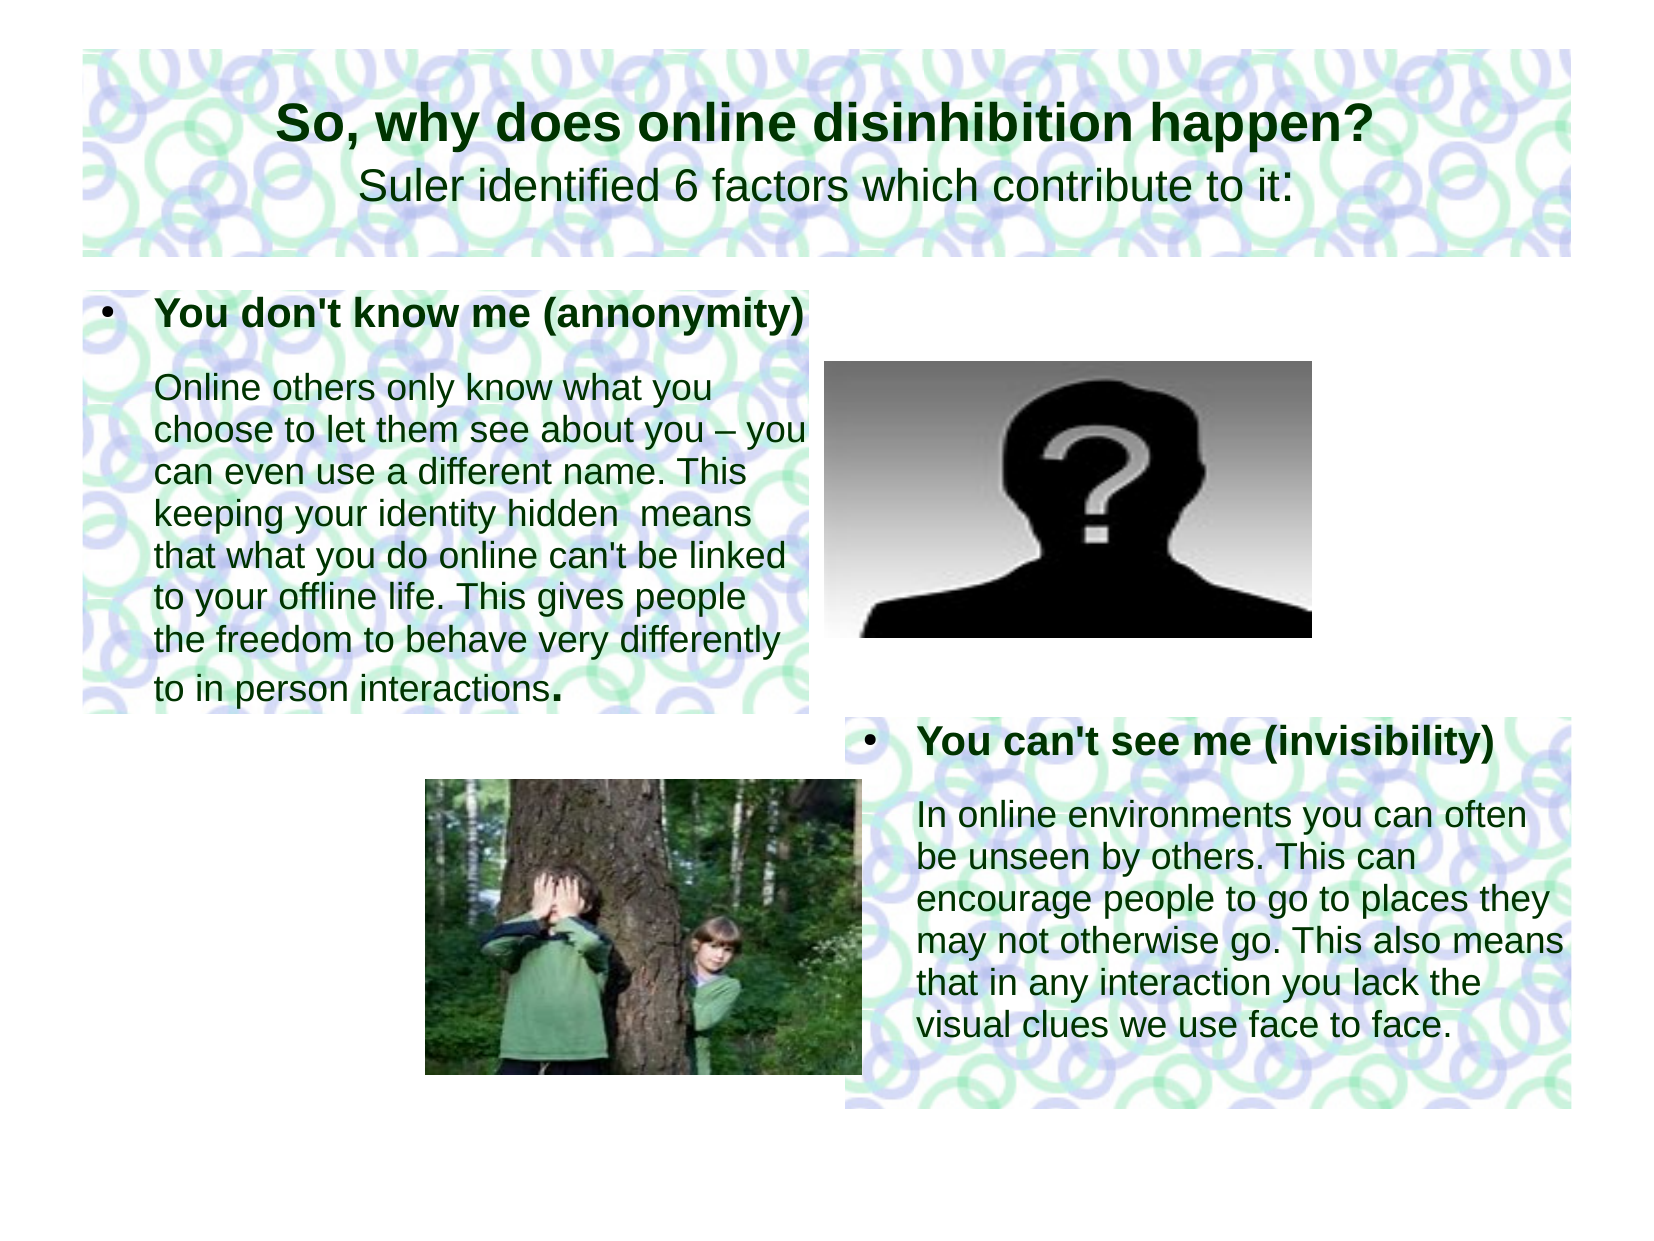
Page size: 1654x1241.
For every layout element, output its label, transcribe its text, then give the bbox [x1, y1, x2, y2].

picture [425, 779, 862, 1075]
title So, why does online disinhibition happen? Suler identified 6 factors which contribute to it: [82, 49, 1571, 257]
list You can't see me (invisibility) In online environments you can often be unseen by others. This can encourage people to go to places they may not otherwise go. This also means that in any interaction you lack the visual clues we use face to face. [845, 717, 1572, 1109]
list You don't know me (annonymity) Online others only know what you choose to let them see about you – you can even use a different name. This keeping your identity hidden means that what you do online can't be linked to your offline life. This gives people the freedom to behave very differently to in person interactions. [82, 290, 809, 714]
picture [824, 361, 1312, 638]
